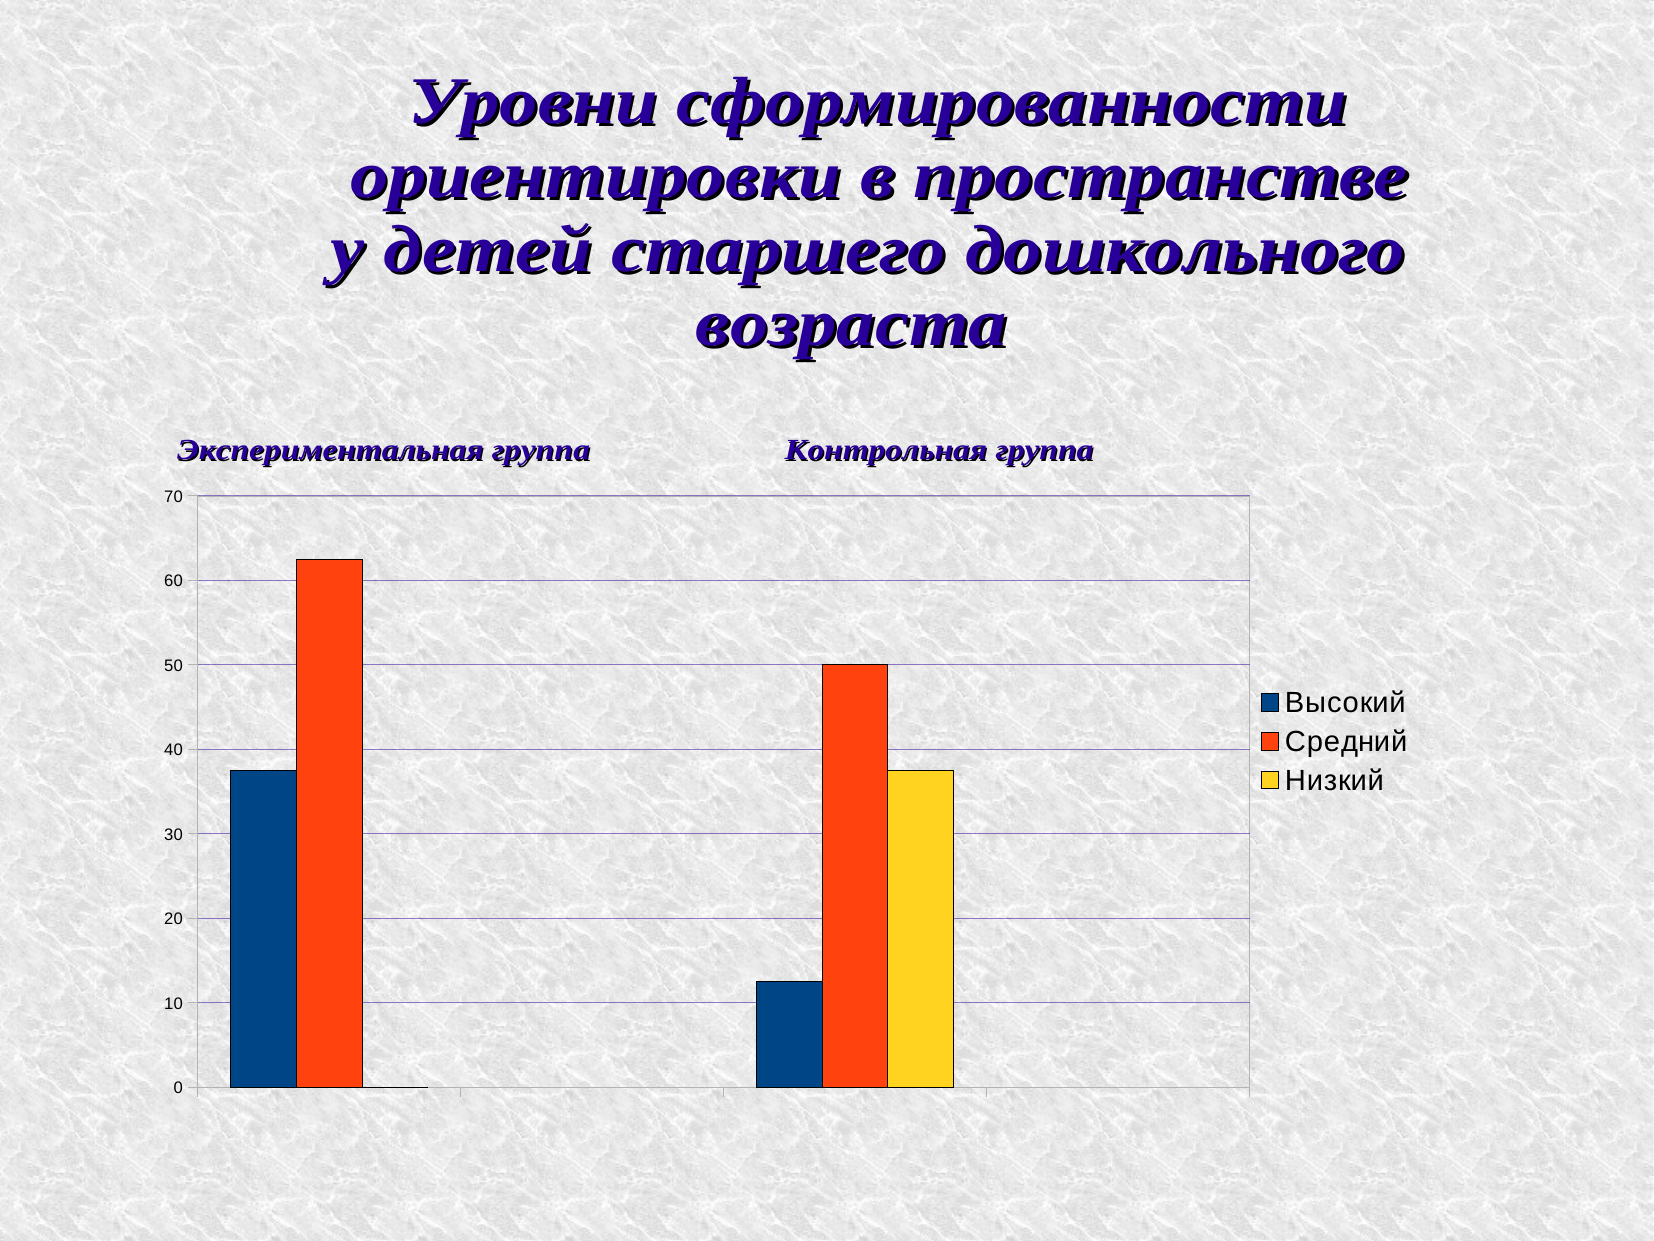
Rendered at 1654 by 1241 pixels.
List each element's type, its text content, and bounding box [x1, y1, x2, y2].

chart [121, 344, 1534, 1212]
picture [0, 0, 1654, 1241]
title Уровни сформированности ориентировки в пространстве у детей старшего дошкольного возраста Экспериментальная группа Контрольная группа [177, 63, 1534, 467]
